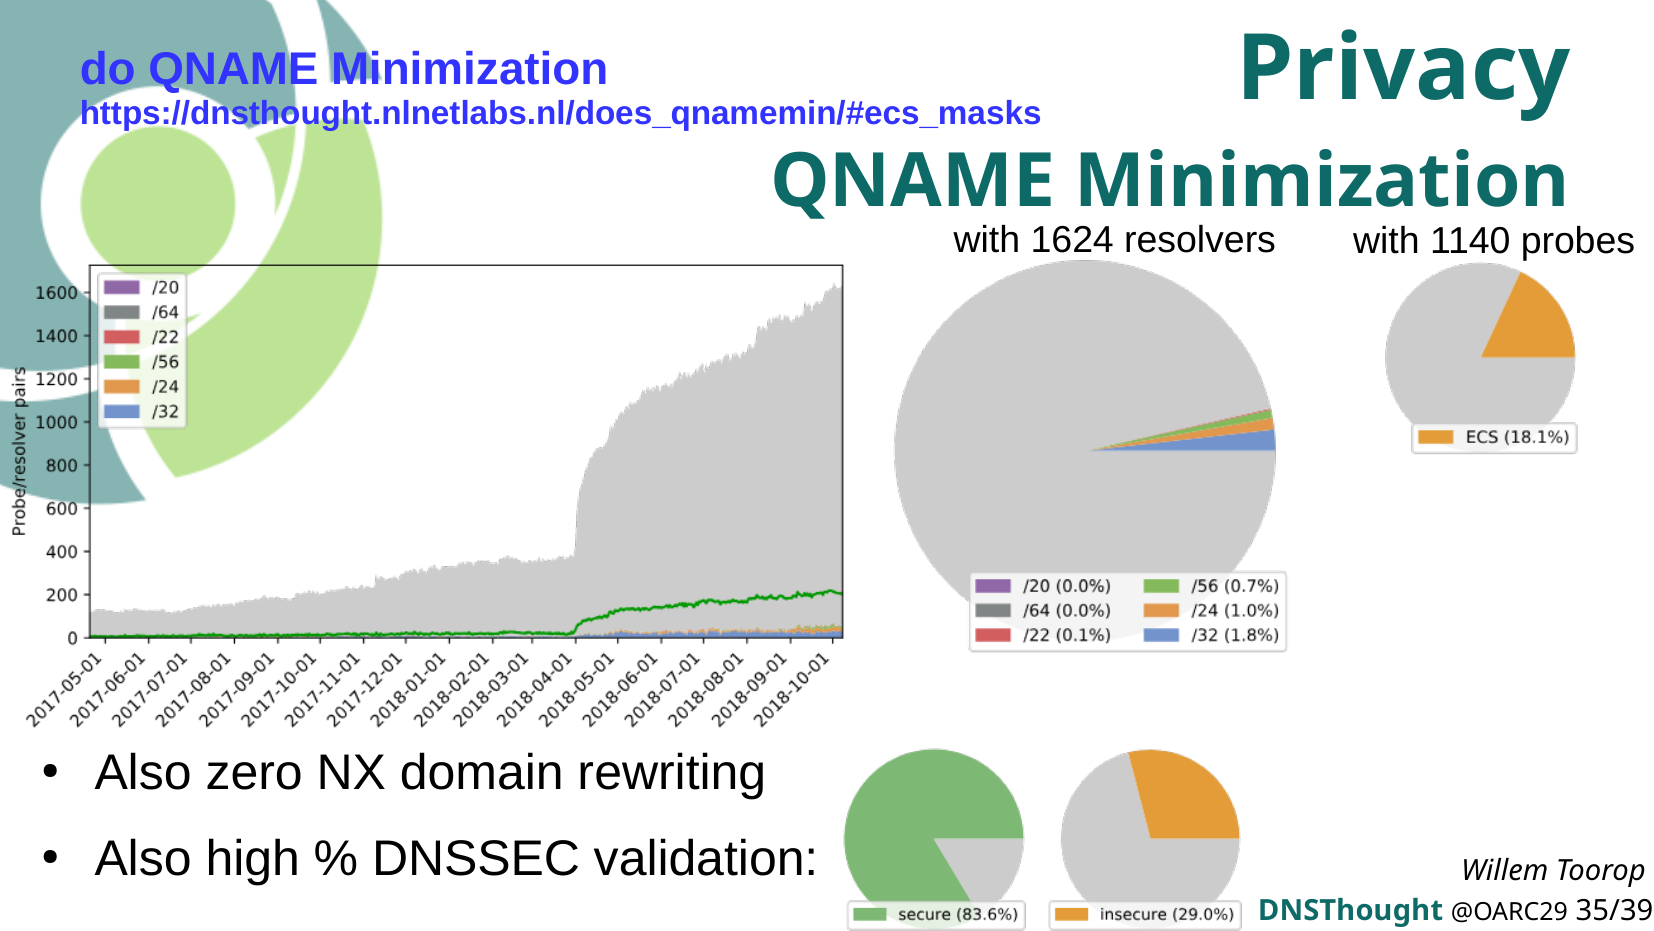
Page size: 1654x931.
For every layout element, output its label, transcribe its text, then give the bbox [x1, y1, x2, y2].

title Privacy QNAME Minimization [35, 0, 1571, 255]
picture [0, 0, 1312, 743]
list Also zero NX domain rewriting Also high % DNSSEC validation: [23, 673, 1512, 886]
text_box with 1140 probes [1338, 212, 1654, 307]
text_box with 1624 resolvers [938, 211, 1335, 262]
picture [818, 724, 1264, 931]
picture [1358, 236, 1601, 479]
text_box do QNAME Minimization https://dnsthought.nlnetlabs.nl/does_qnamemin/#ecs_masks [64, 35, 1176, 125]
